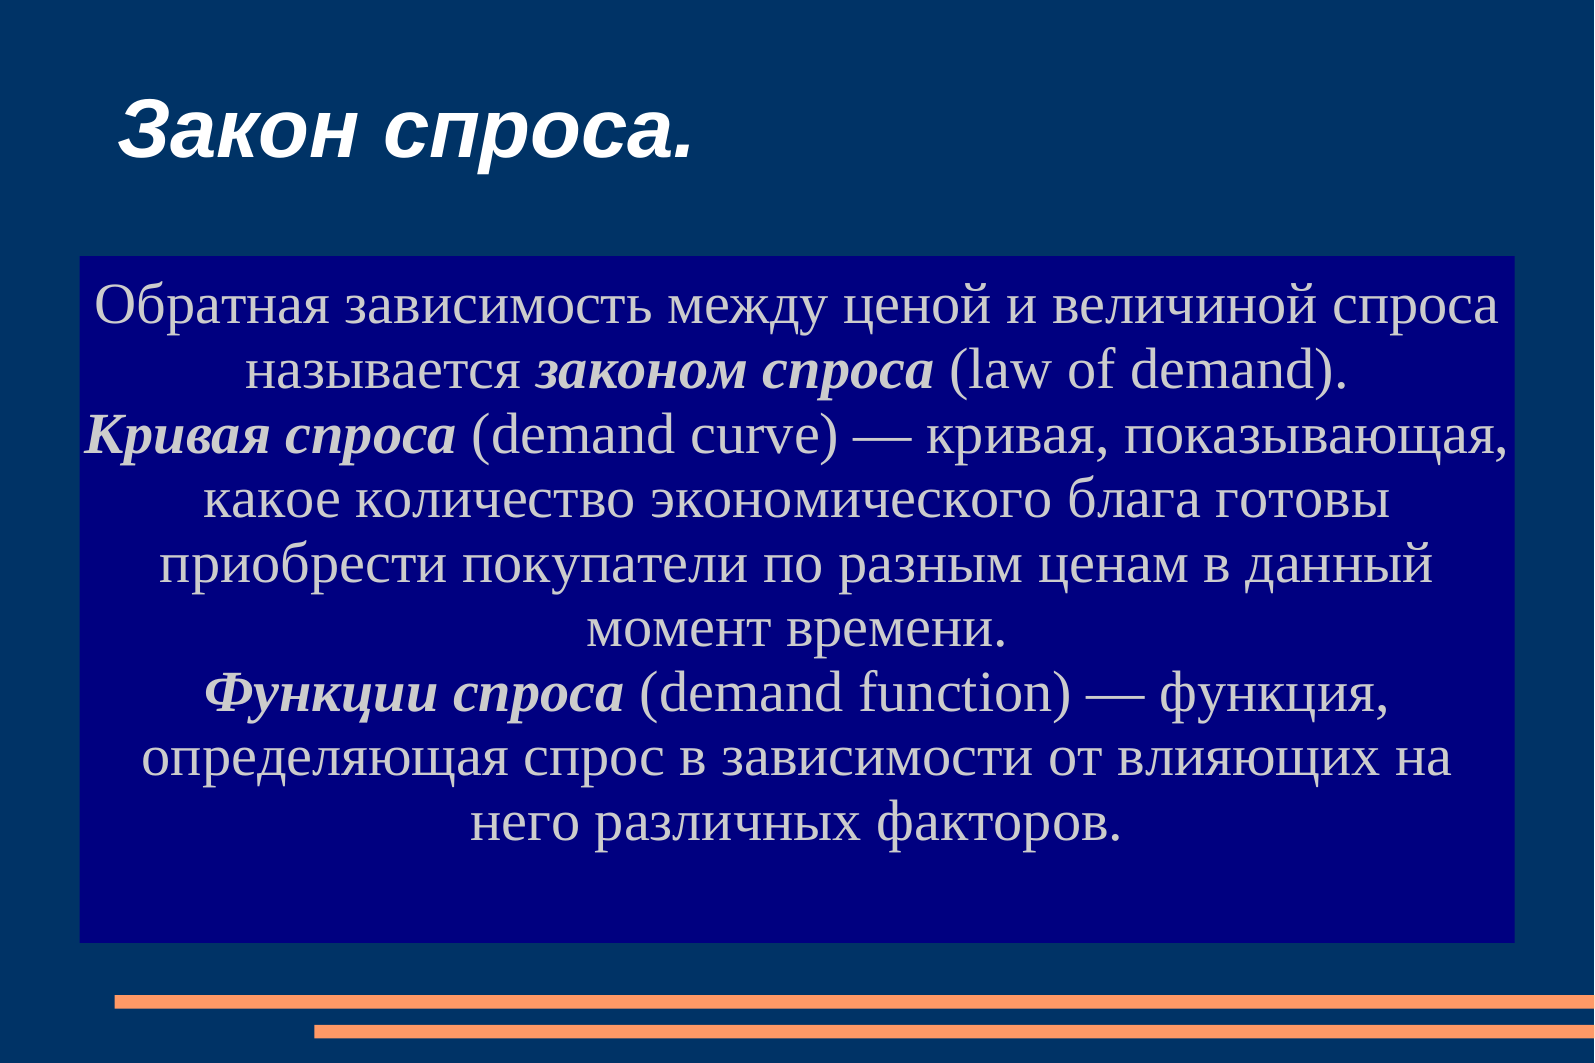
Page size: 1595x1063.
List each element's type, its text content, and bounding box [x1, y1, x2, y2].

subtitle Обратная зависимость между ценой и величиной спроса называется законом спроса (law of demand). Кривая спроса (demand curve) — кривая, показывающая, какое количество экономического блага готовы приобрести покупатели по разным ценам в данный момент времени. Функции спроса (demand function) — функция, определяющая спрос в зависимости от влияющих на него различных факторов. [79, 256, 1515, 943]
title Закон спроса. [117, 39, 1479, 218]
